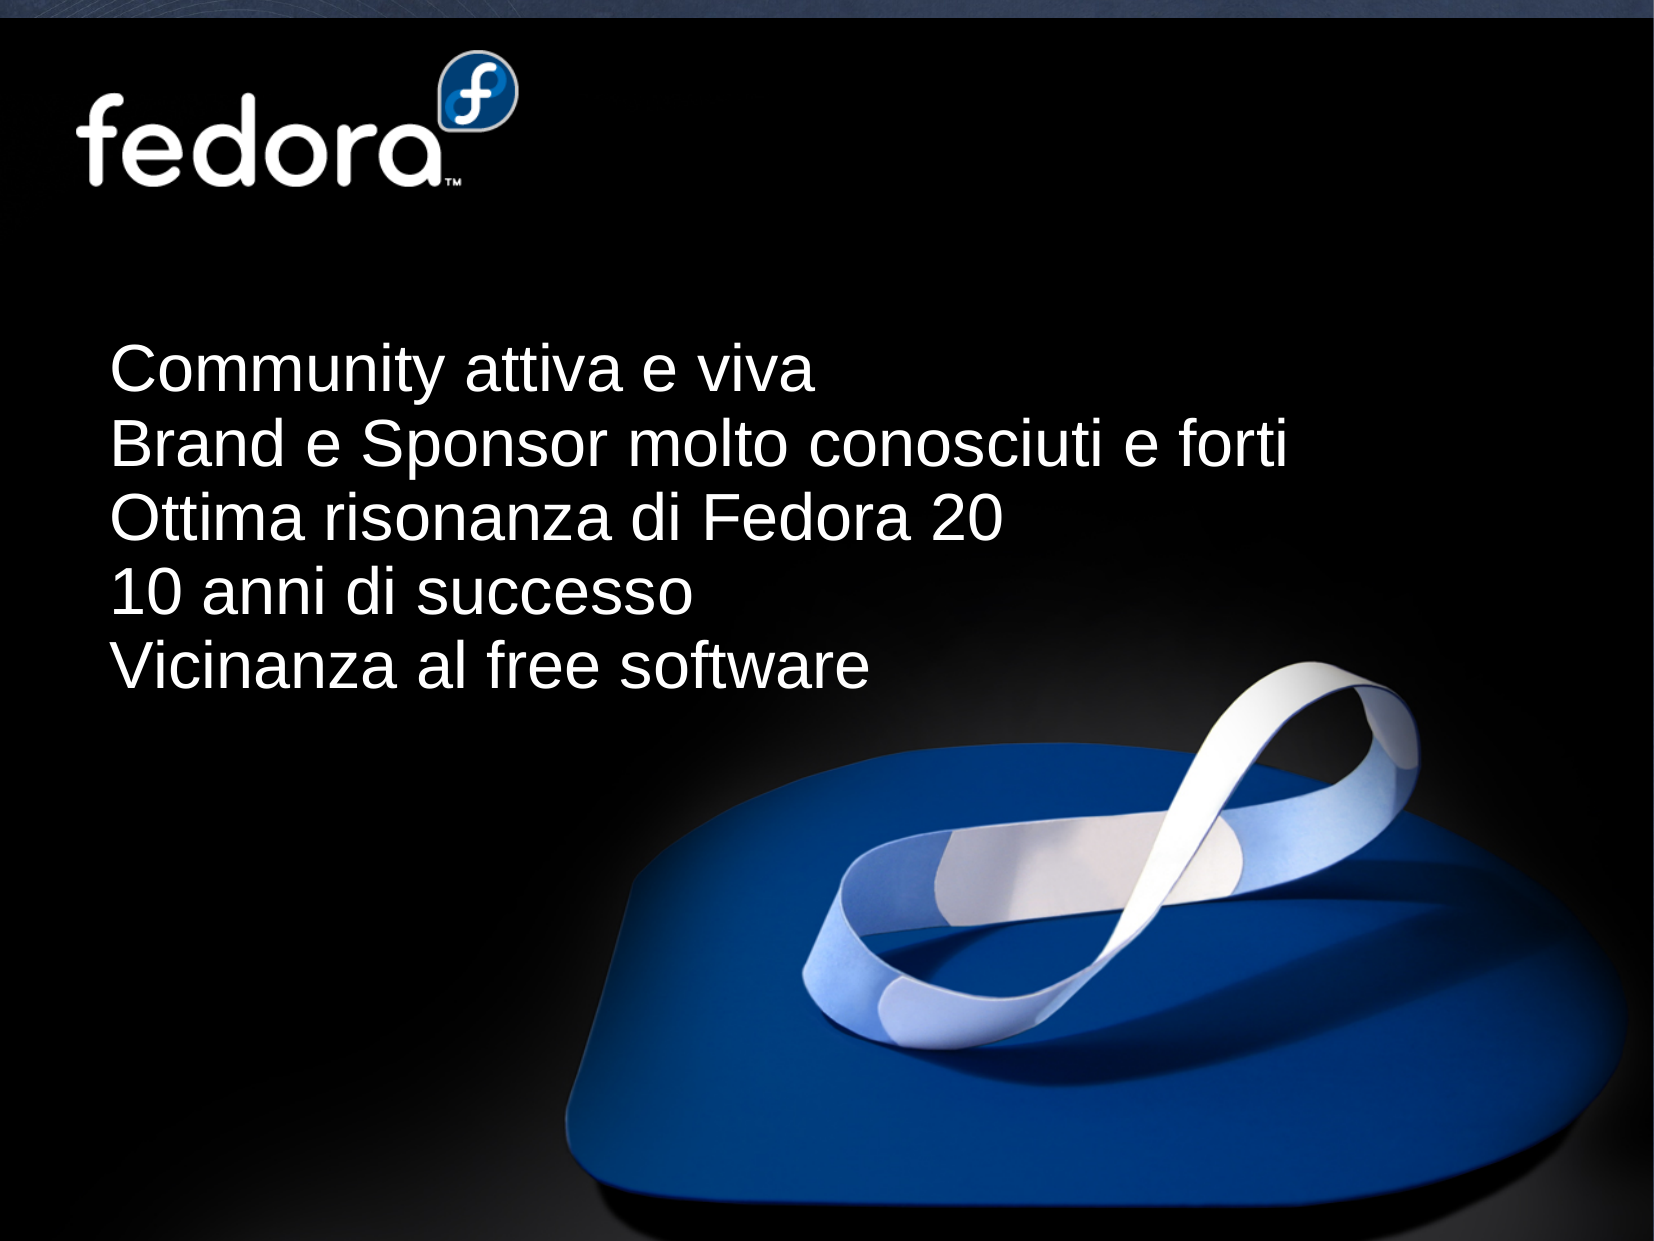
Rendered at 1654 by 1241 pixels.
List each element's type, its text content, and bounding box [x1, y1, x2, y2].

subtitle Community attiva e viva Brand e Sponsor molto conosciuti e forti Ottima risonanza di Fedora 20 10 anni di successo Vicinanza al free software [89, 79, 1578, 659]
picture [0, 0, 1654, 1241]
